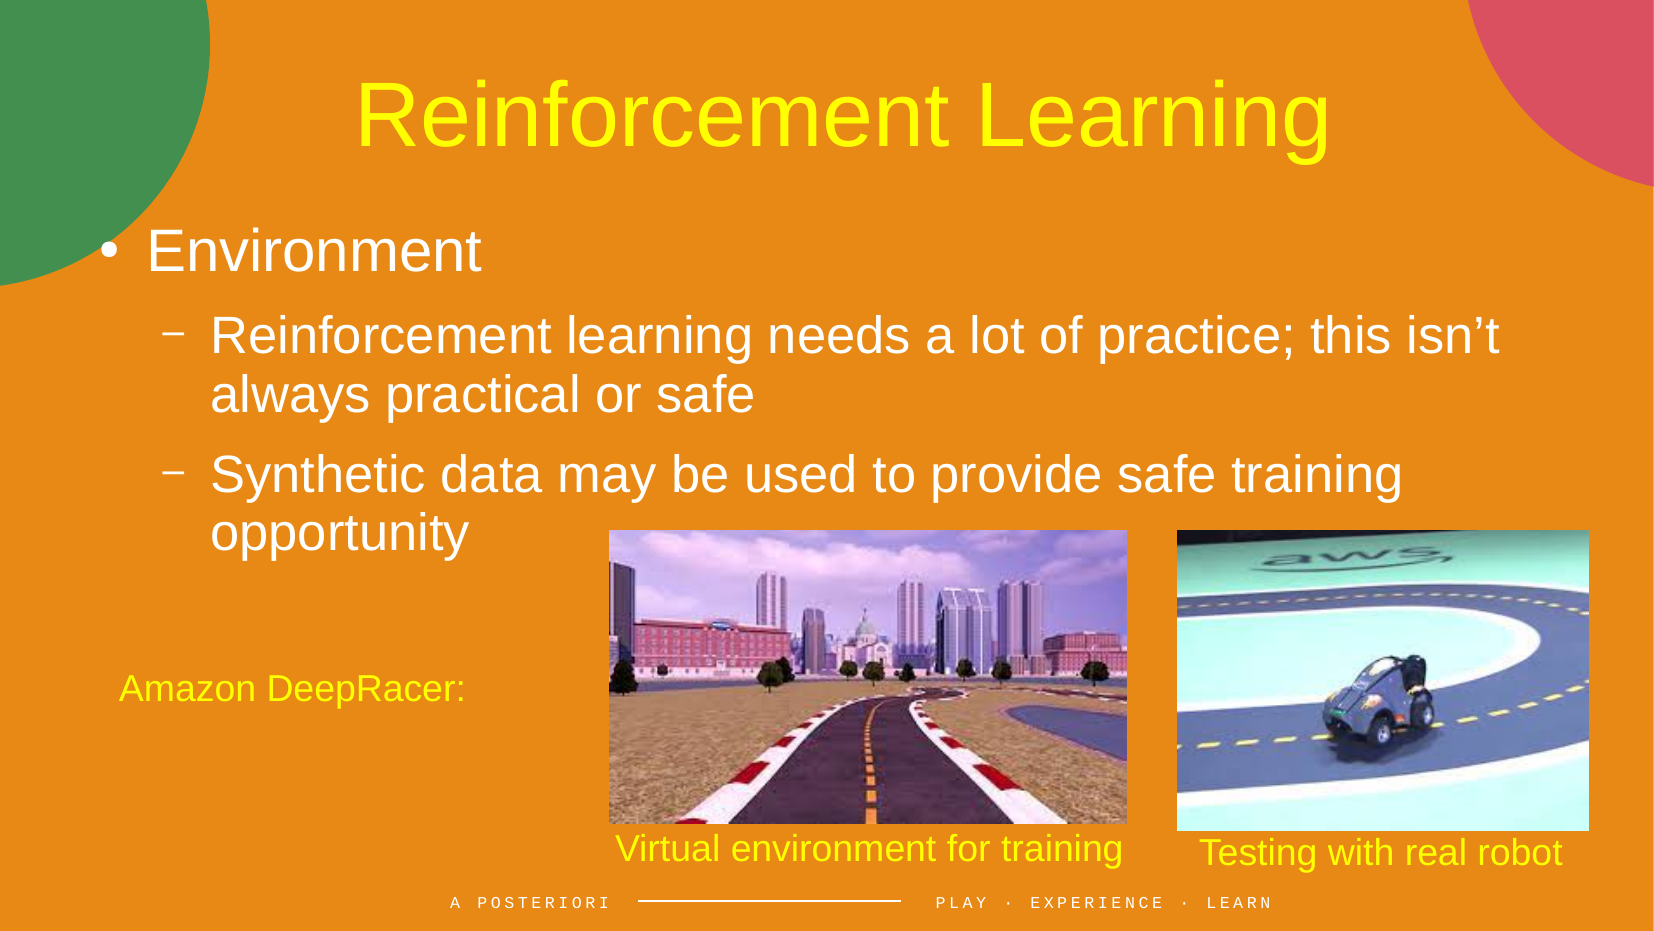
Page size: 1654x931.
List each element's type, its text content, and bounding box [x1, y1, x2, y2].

text_box Amazon DeepRacer: [104, 660, 482, 718]
picture [609, 530, 1127, 819]
picture [1177, 530, 1589, 831]
text_box Virtual environment for training [600, 819, 1139, 877]
text_box Testing with real robot [1184, 823, 1578, 881]
title Reinforcement Learning [187, 37, 1501, 193]
list Environment Reinforcement learning needs a lot of practice; this isn’t always practical or safe Synthetic data may be used to provide safe training opportunity [82, 217, 1576, 563]
